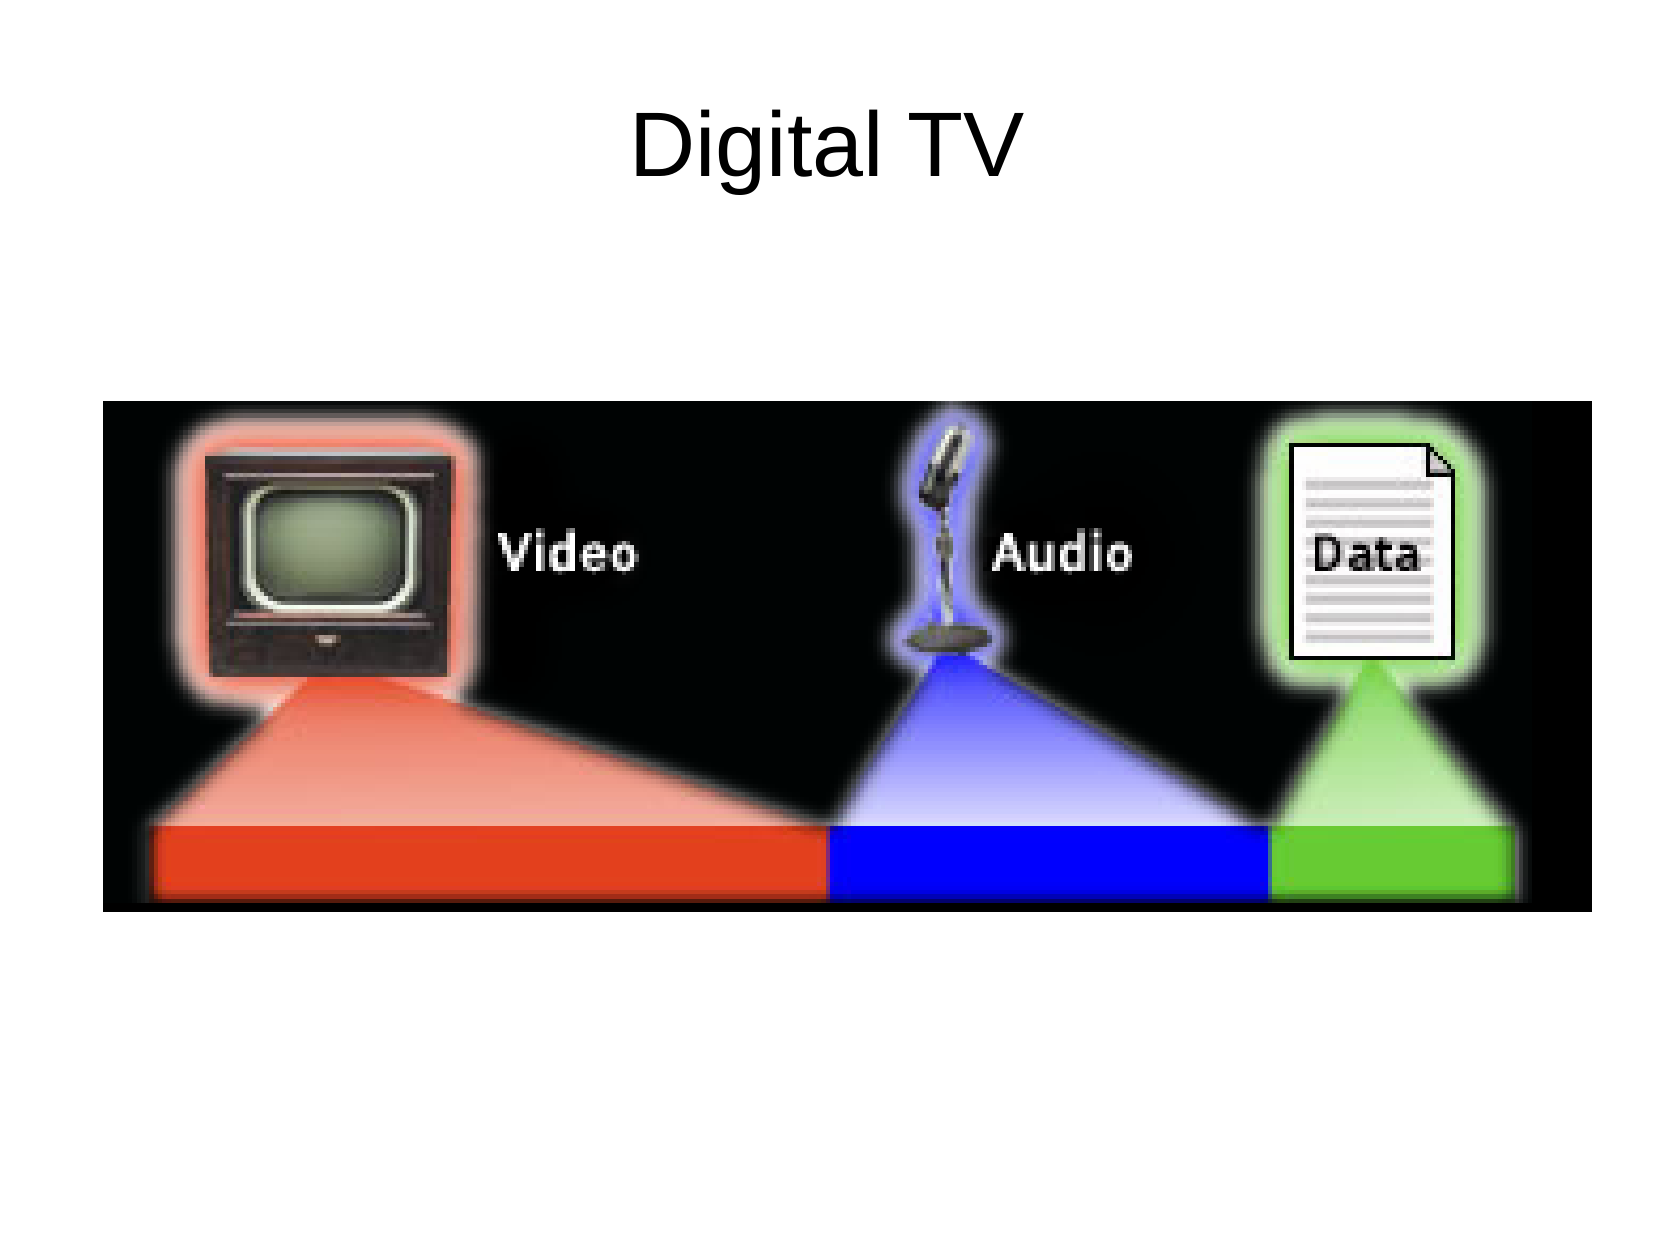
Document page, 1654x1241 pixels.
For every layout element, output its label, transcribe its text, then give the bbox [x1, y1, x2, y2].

chart [103, 401, 1592, 912]
title Digital TV [121, 46, 1534, 254]
